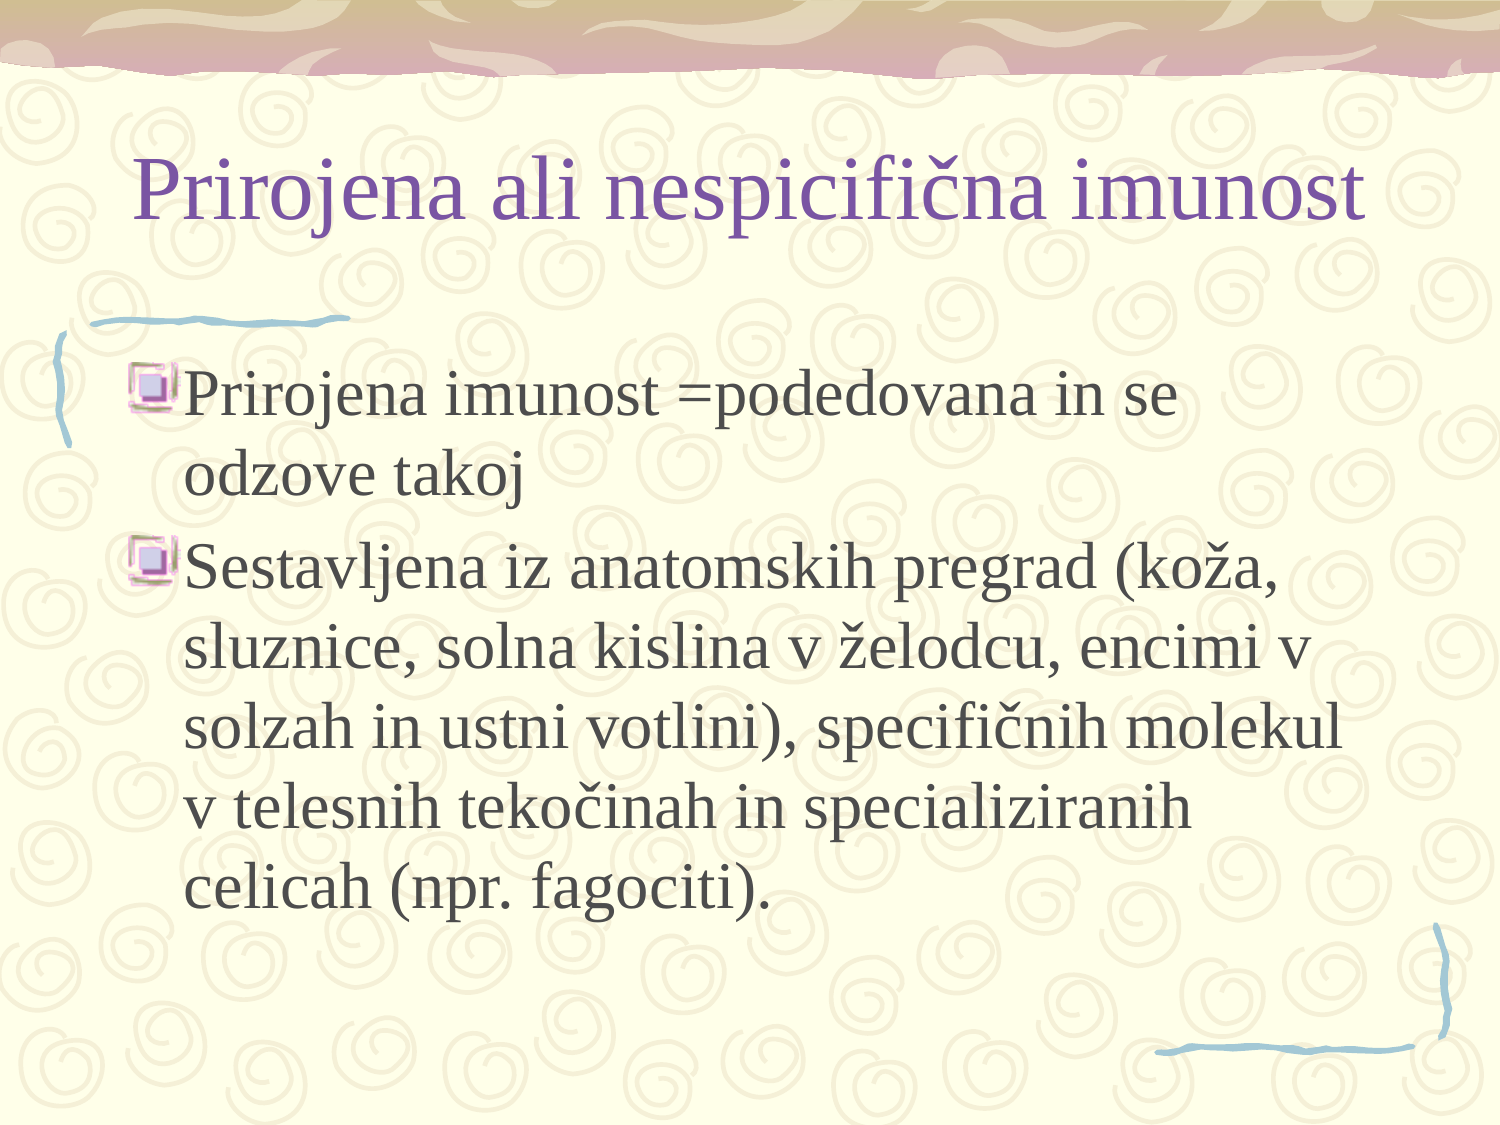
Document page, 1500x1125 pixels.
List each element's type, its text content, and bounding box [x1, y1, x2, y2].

title Prirojena ali nespicifična imunost [112, 89, 1388, 277]
list Prirojena imunost =podedovana in se odzove takoj Sestavljena iz anatomskih pregrad (koža, sluznice, solna kislina v želodcu, encimi v solzah in ustni votlini), specifičnih molekul v telesnih tekočinah in specializiranih celicah (npr. fagociti). [112, 341, 1388, 1017]
